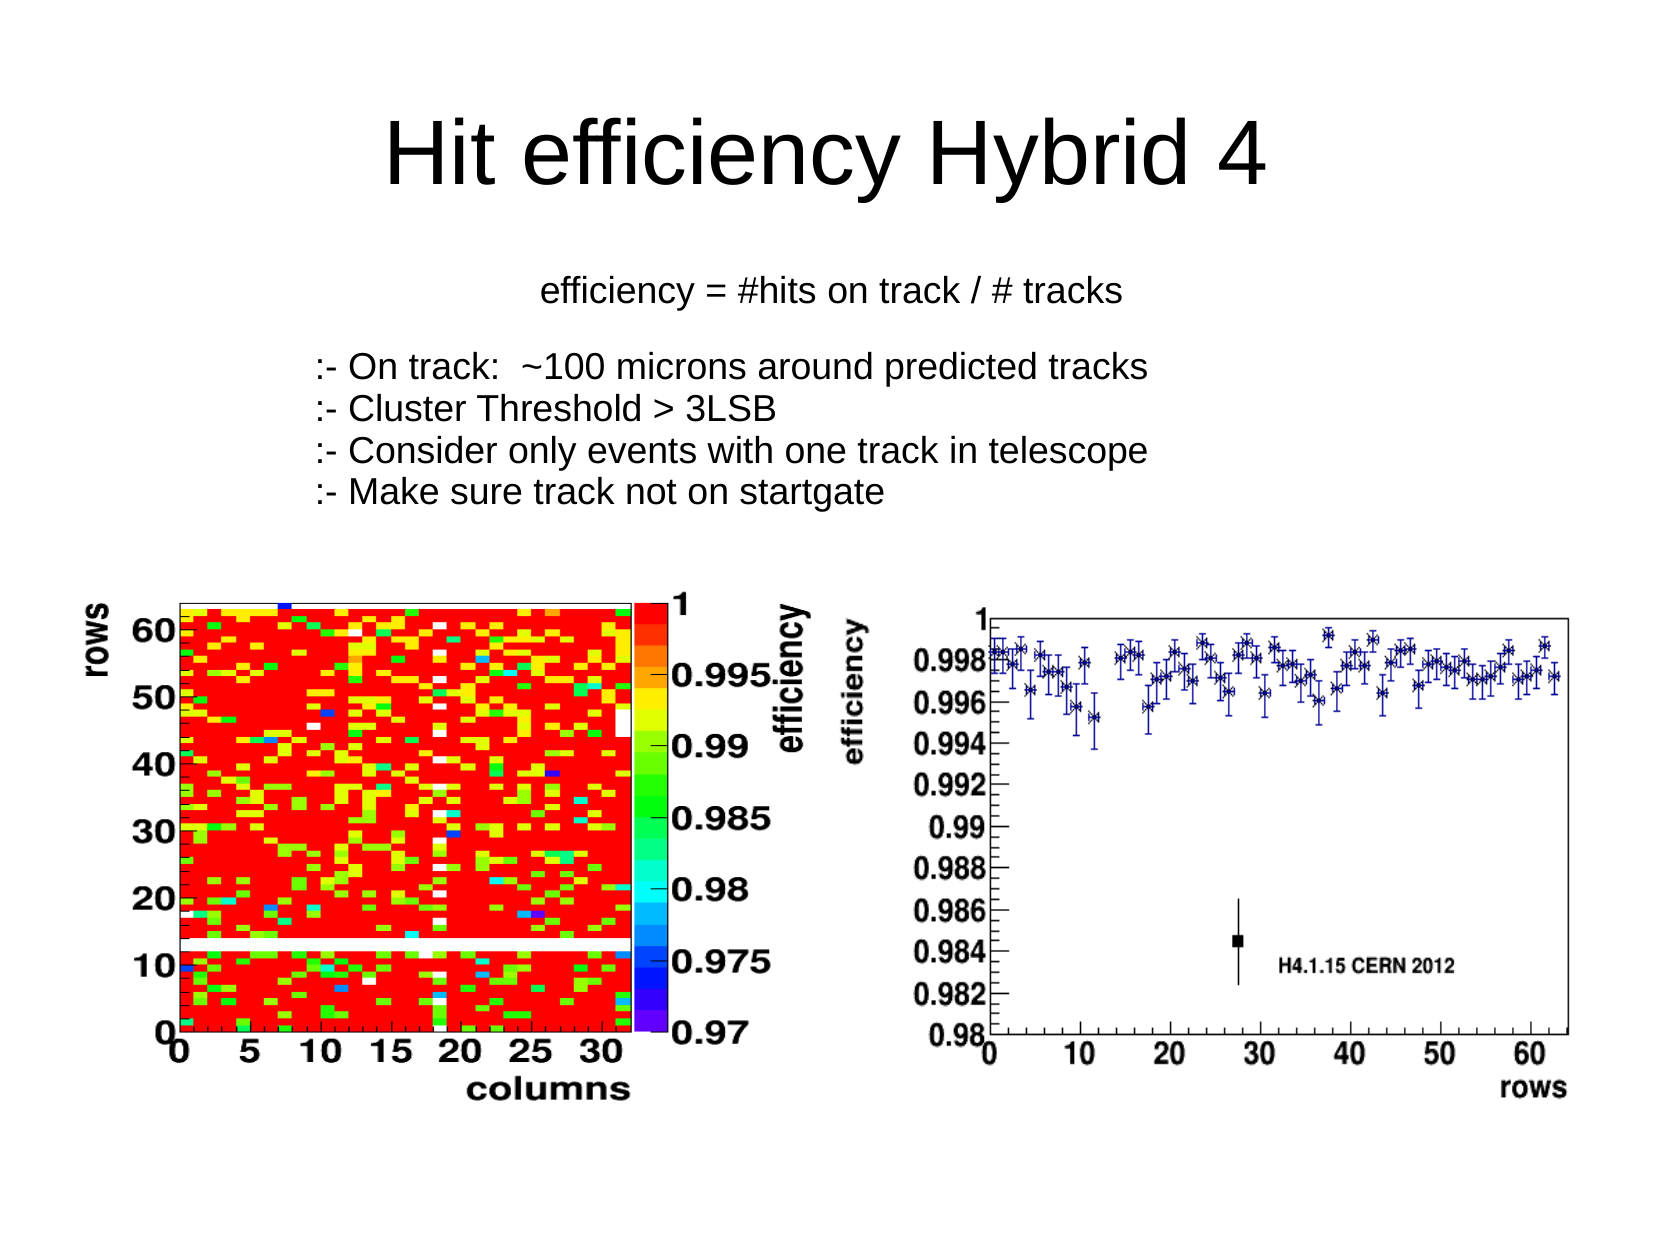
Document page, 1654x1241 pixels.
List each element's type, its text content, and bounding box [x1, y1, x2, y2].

title Hit efficiency Hybrid 4 [82, 49, 1571, 257]
text_box :- On track: ~100 microns around predicted tracks :- Cluster Threshold > 3LSB :- Consider only events with one track in telescope :- Make sure track not on startgate [300, 337, 1164, 521]
text_box efficiency = #hits on track / # tracks [525, 262, 1149, 320]
picture [75, 545, 1651, 1126]
